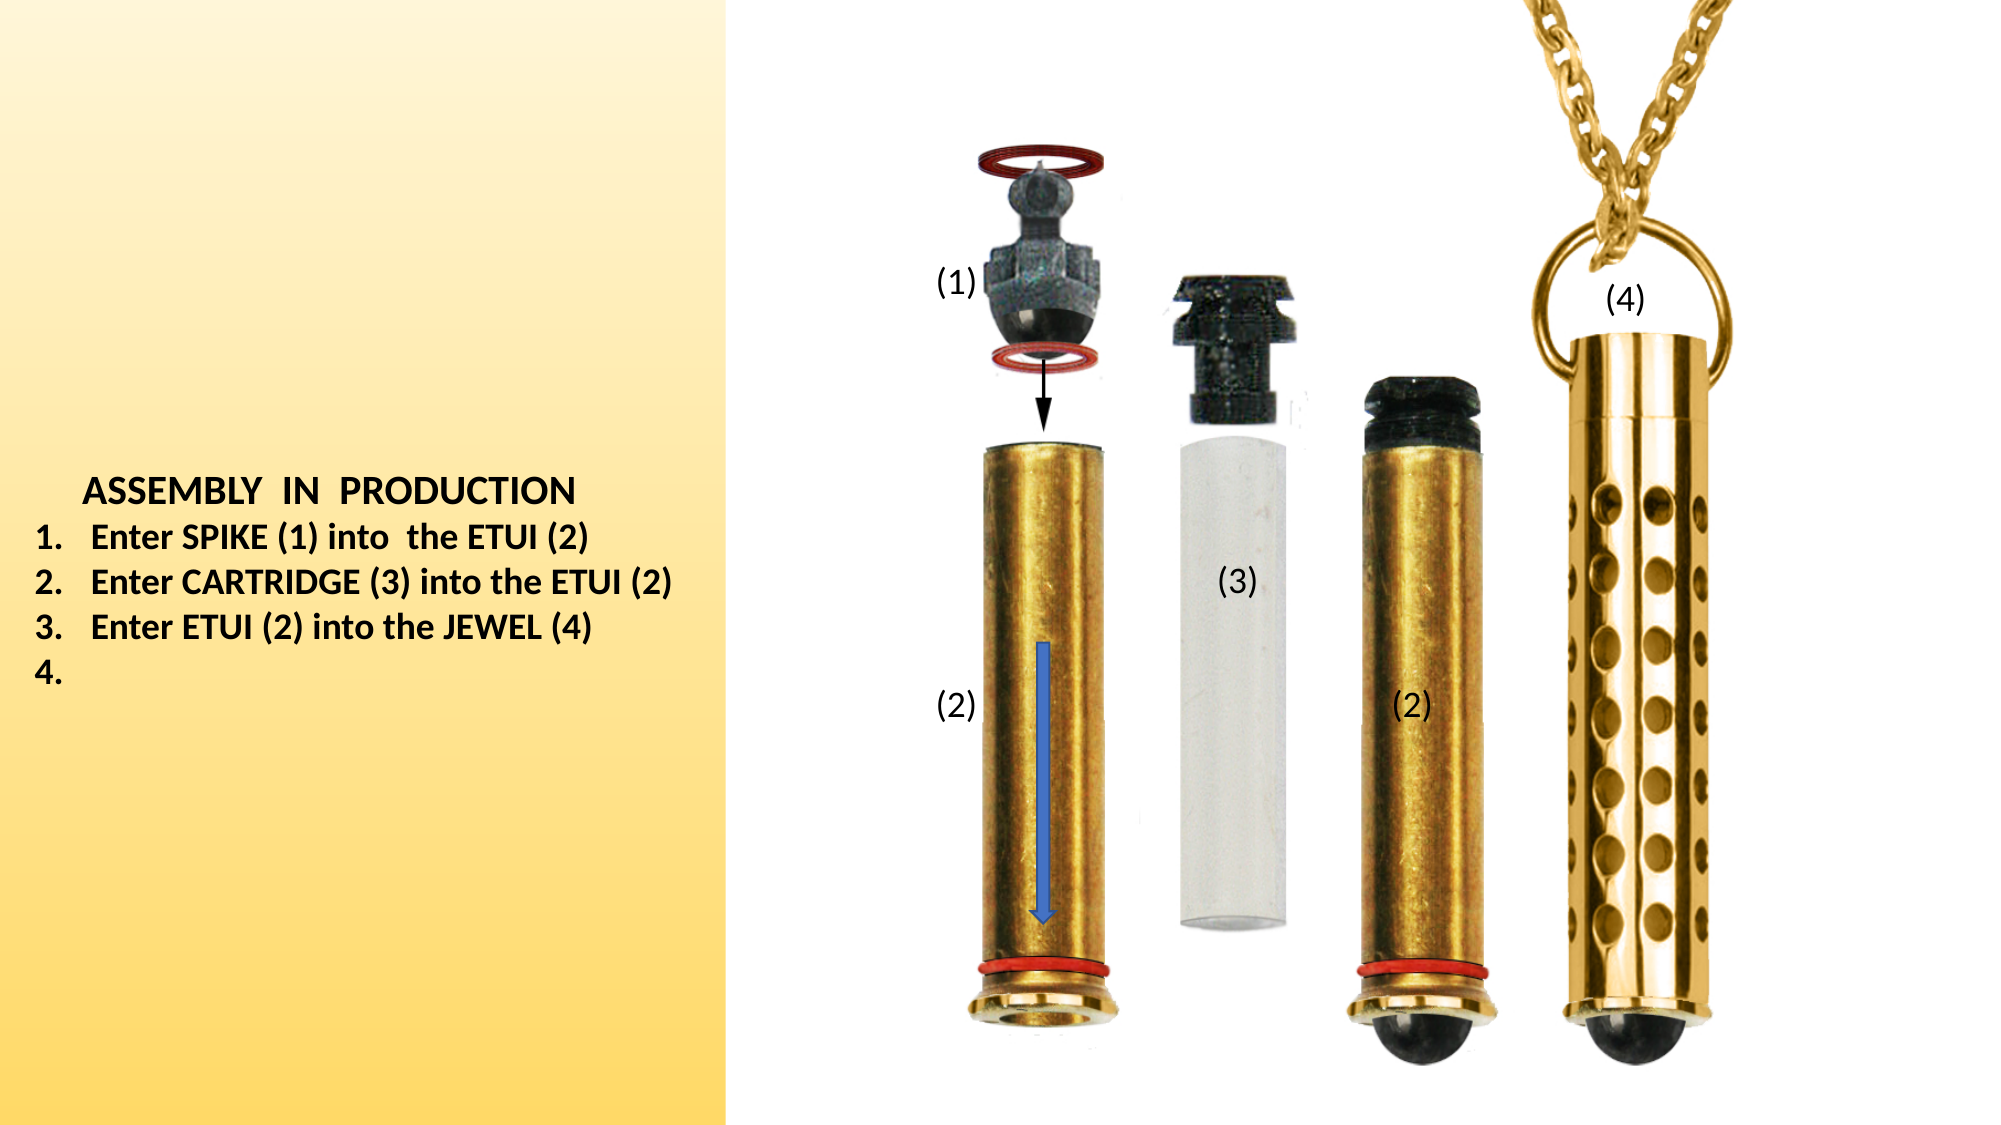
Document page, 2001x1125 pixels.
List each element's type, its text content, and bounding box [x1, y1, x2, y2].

text_box [1030, 642, 1056, 924]
text_box (3) [1167, 548, 1297, 609]
picture [725, 0, 2000, 1125]
text_box (2) [886, 672, 1016, 733]
text_box (4) [1555, 266, 1685, 327]
text_box (2) [1342, 672, 1471, 733]
text_box ASSEMBLY IN PRODUCTION Enter SPIKE (1) into the ETUI (2) Enter CARTRIDGE (3) into the ETUI (2) Enter ETUI (2) into the JEWEL (4) [19, 454, 698, 703]
text_box (1) [886, 249, 1016, 310]
